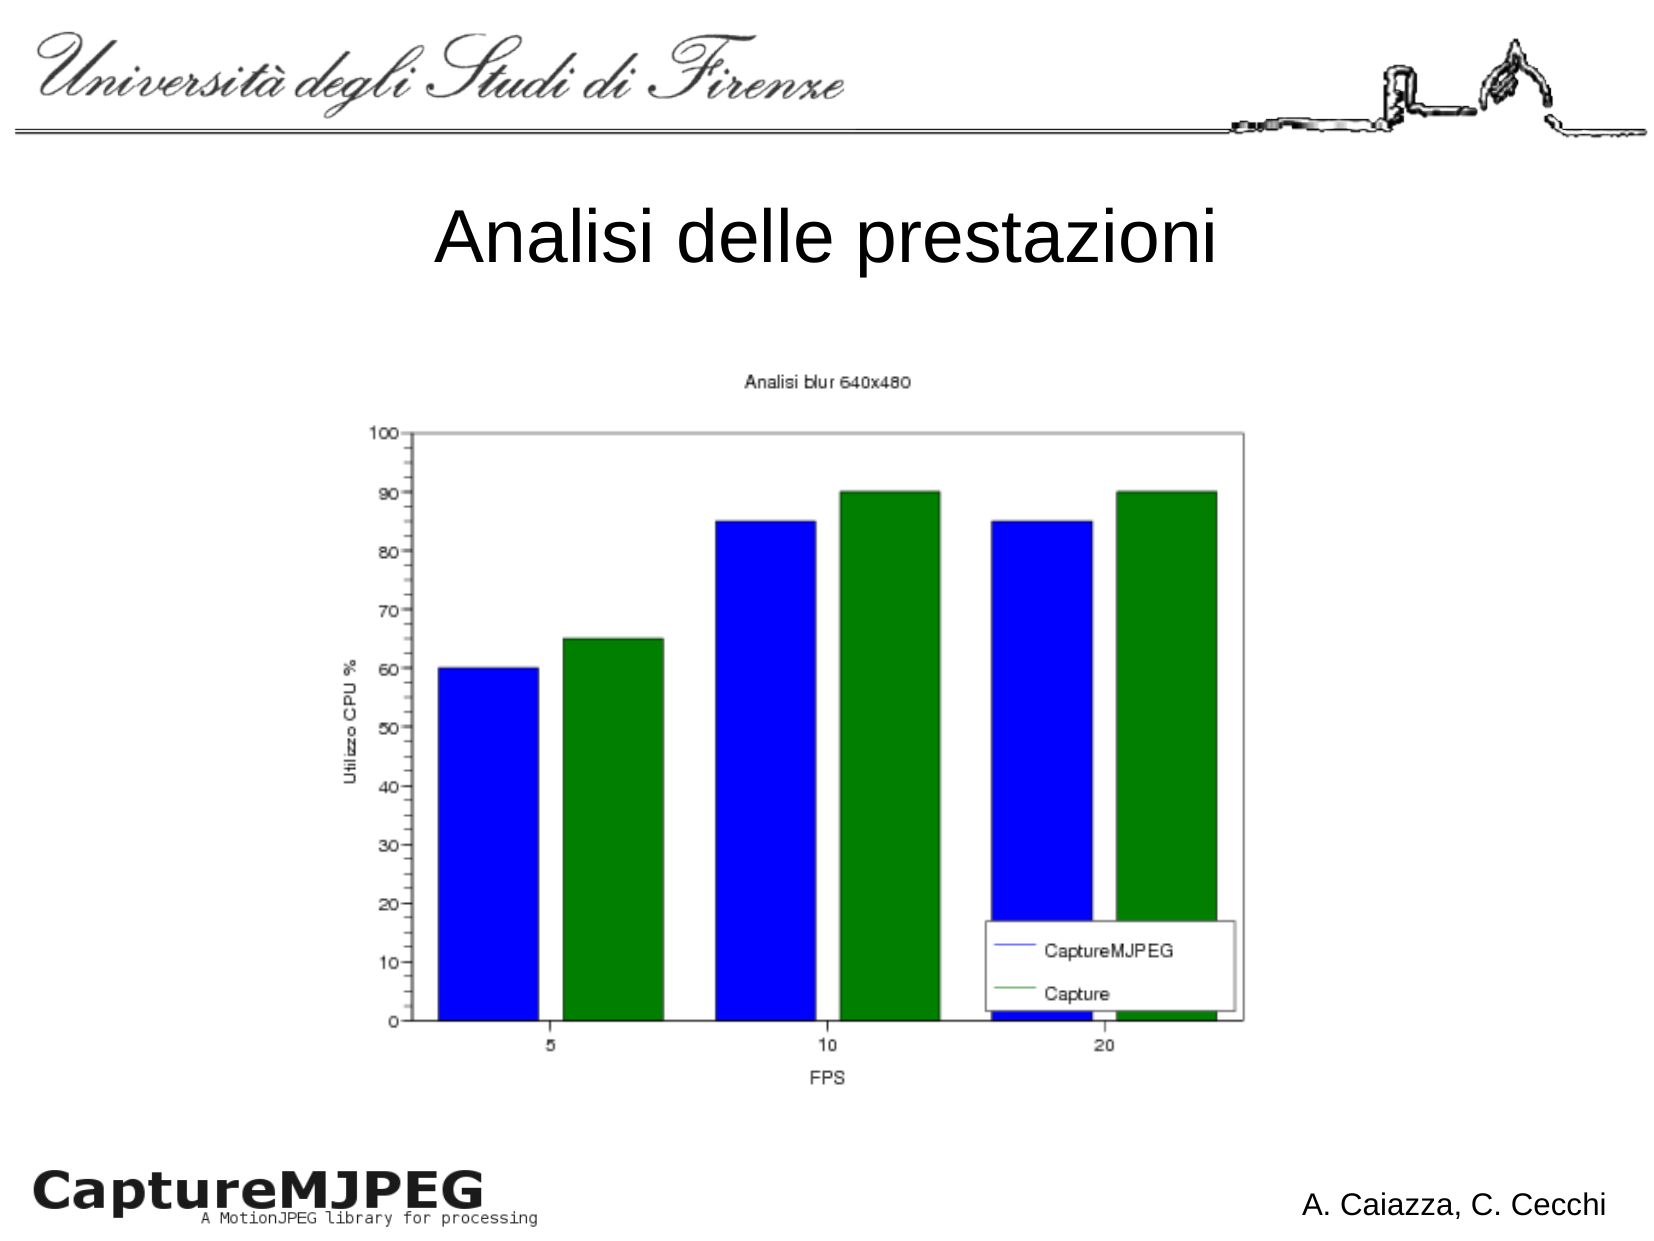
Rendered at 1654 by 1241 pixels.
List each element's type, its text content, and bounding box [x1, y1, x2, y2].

title Analisi delle prestazioni [82, 155, 1571, 318]
picture [274, 336, 1382, 1120]
picture [17, 1159, 550, 1229]
picture [7, 4, 1654, 147]
